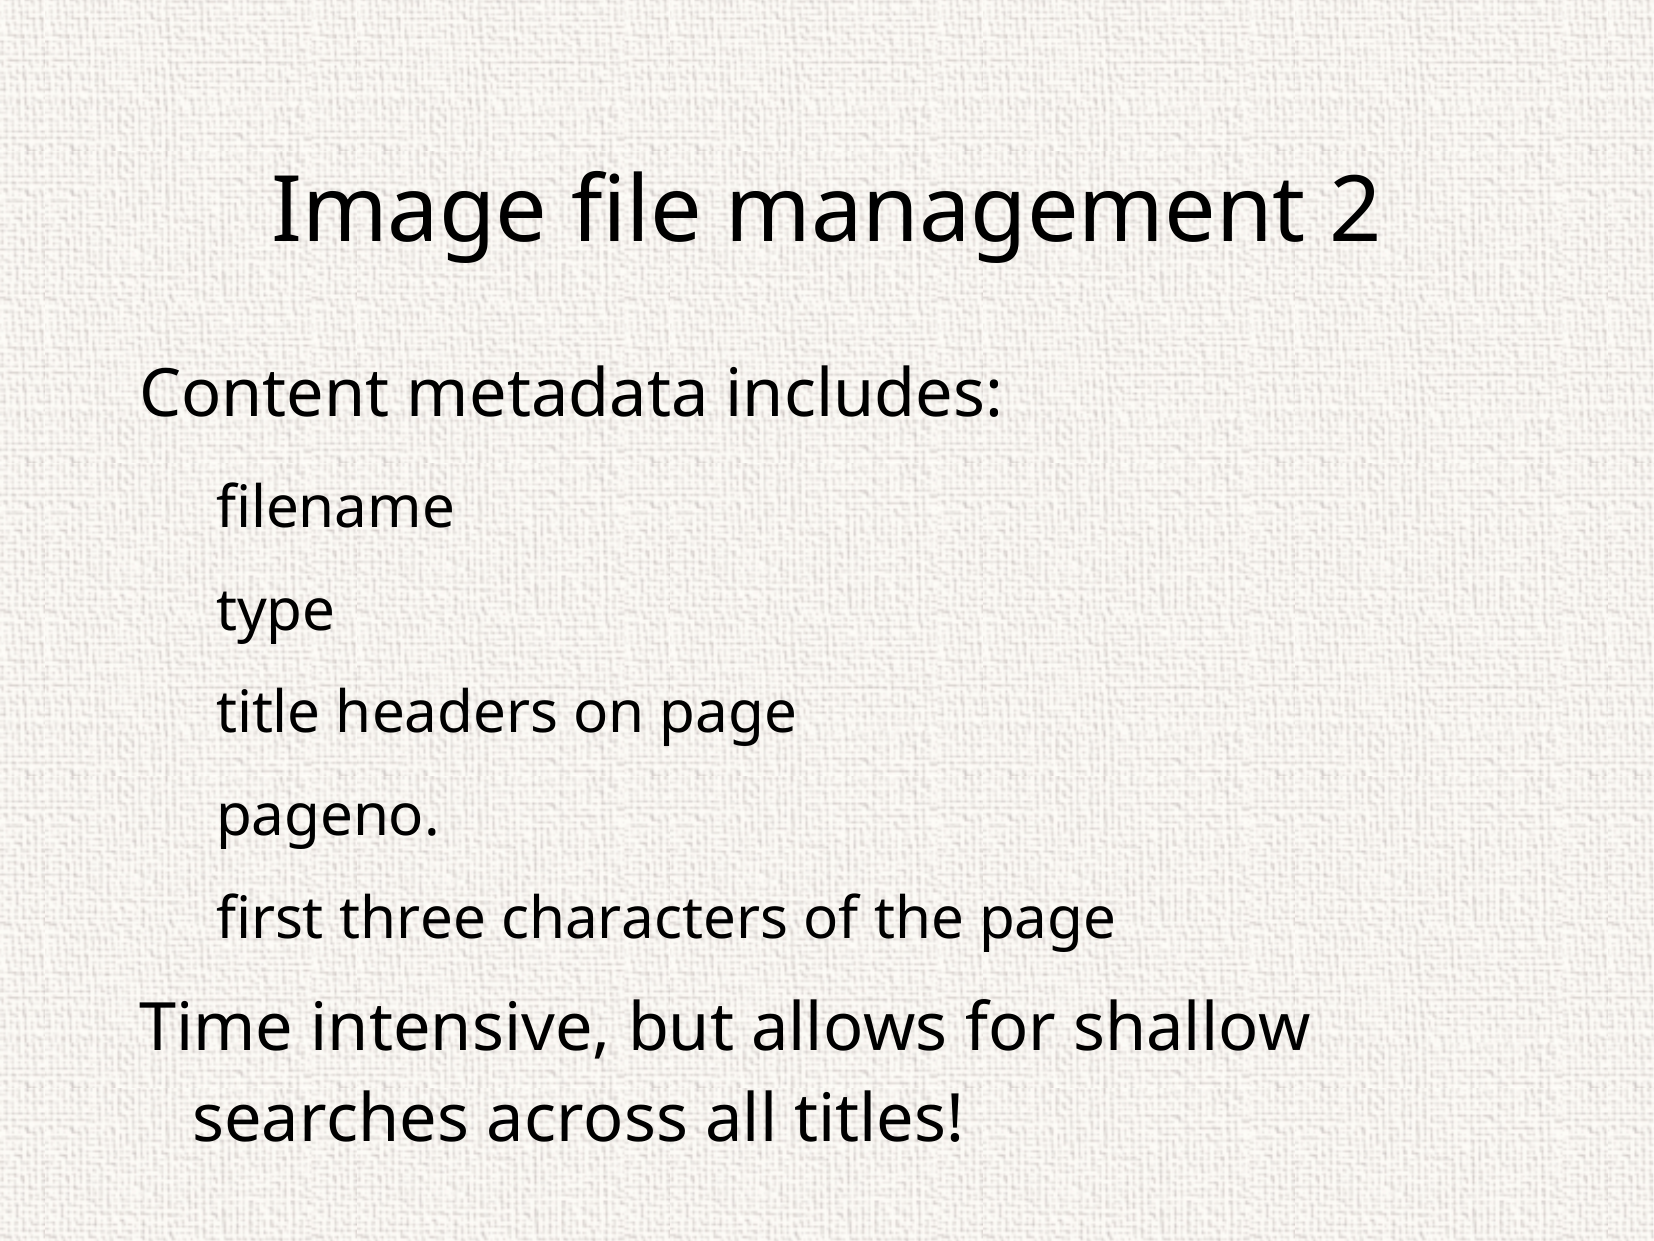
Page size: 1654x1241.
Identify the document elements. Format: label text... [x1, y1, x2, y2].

picture [0, 0, 1654, 1241]
list Content metadata includes: filename type title headers on page pageno. first three characters of the page Time intensive, but allows for shallow searches across all titles! [121, 344, 1534, 1151]
title Image file management 2 [121, 110, 1534, 303]
